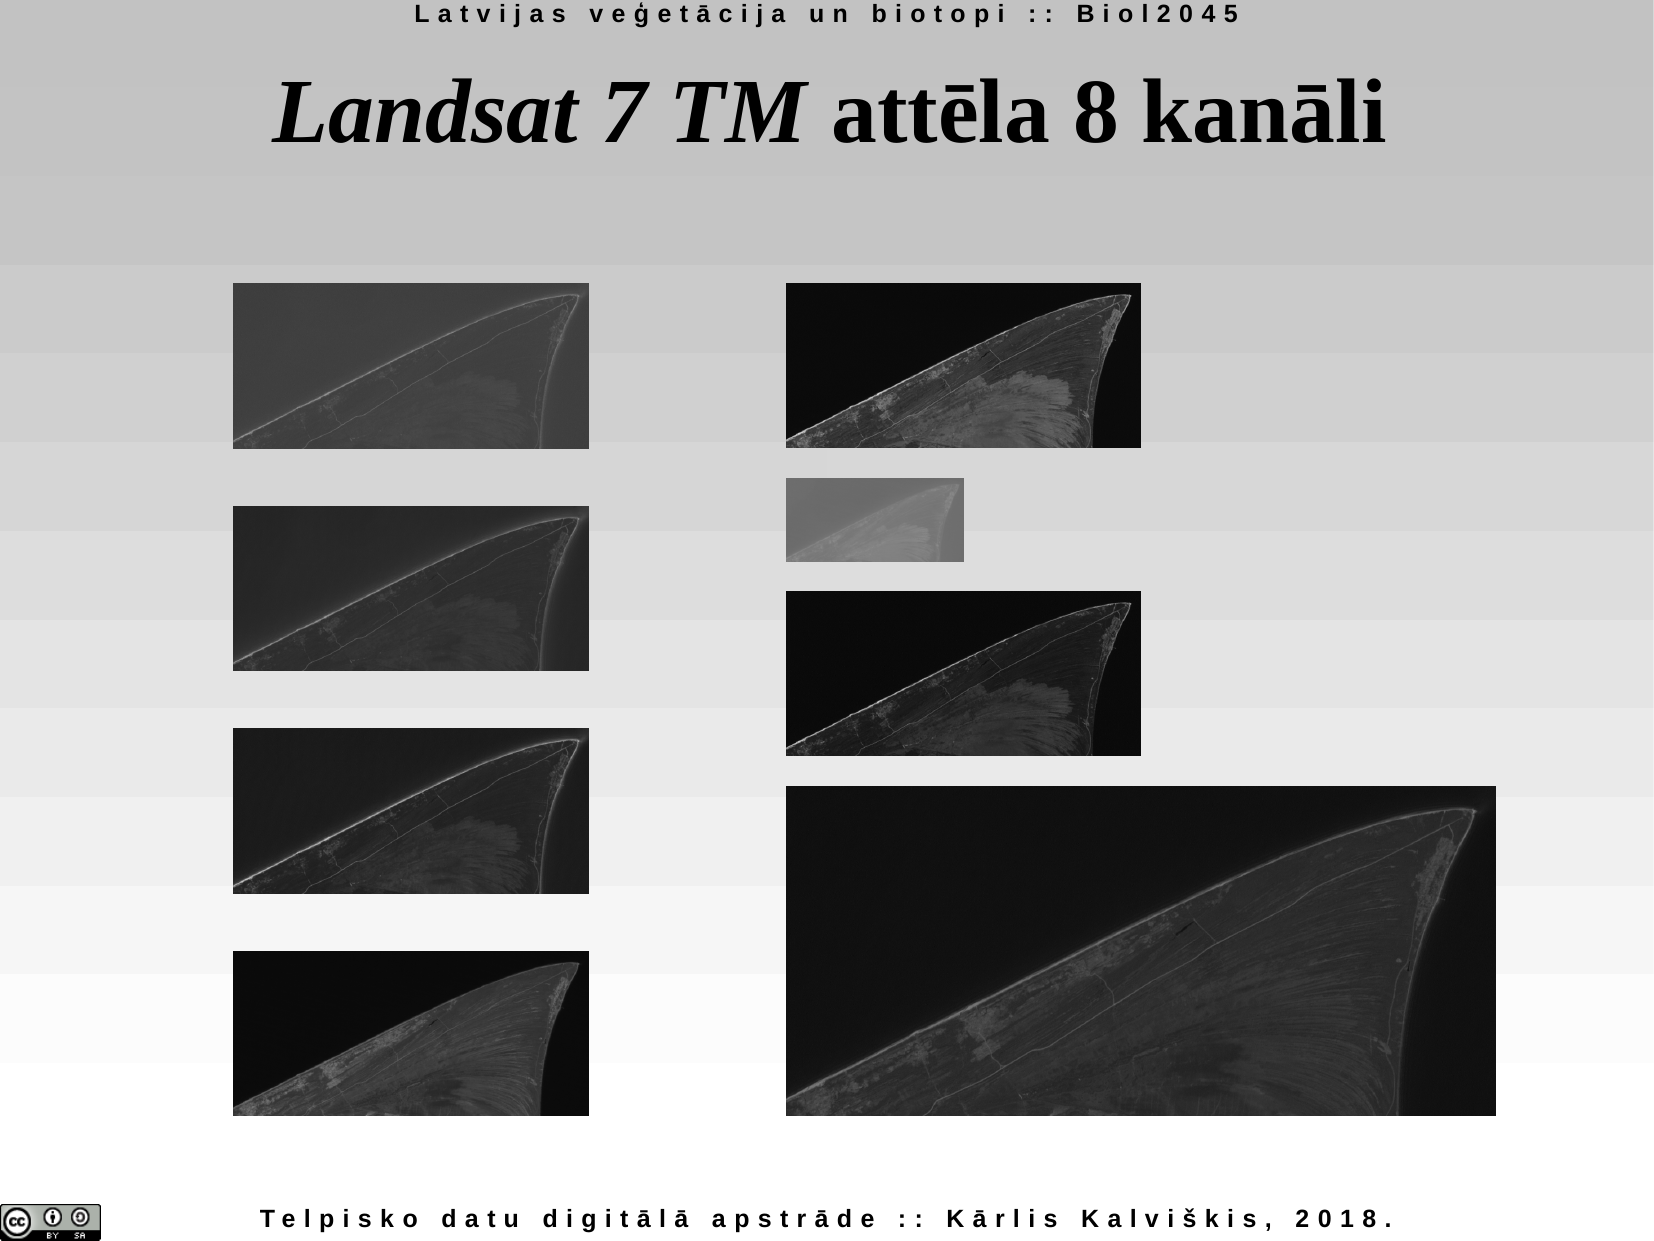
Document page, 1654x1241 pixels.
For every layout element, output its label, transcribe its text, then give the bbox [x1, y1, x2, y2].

title Landsat 7 TM attēla 8 kanāli [34, 61, 1626, 296]
picture [0, 0, 1654, 1241]
